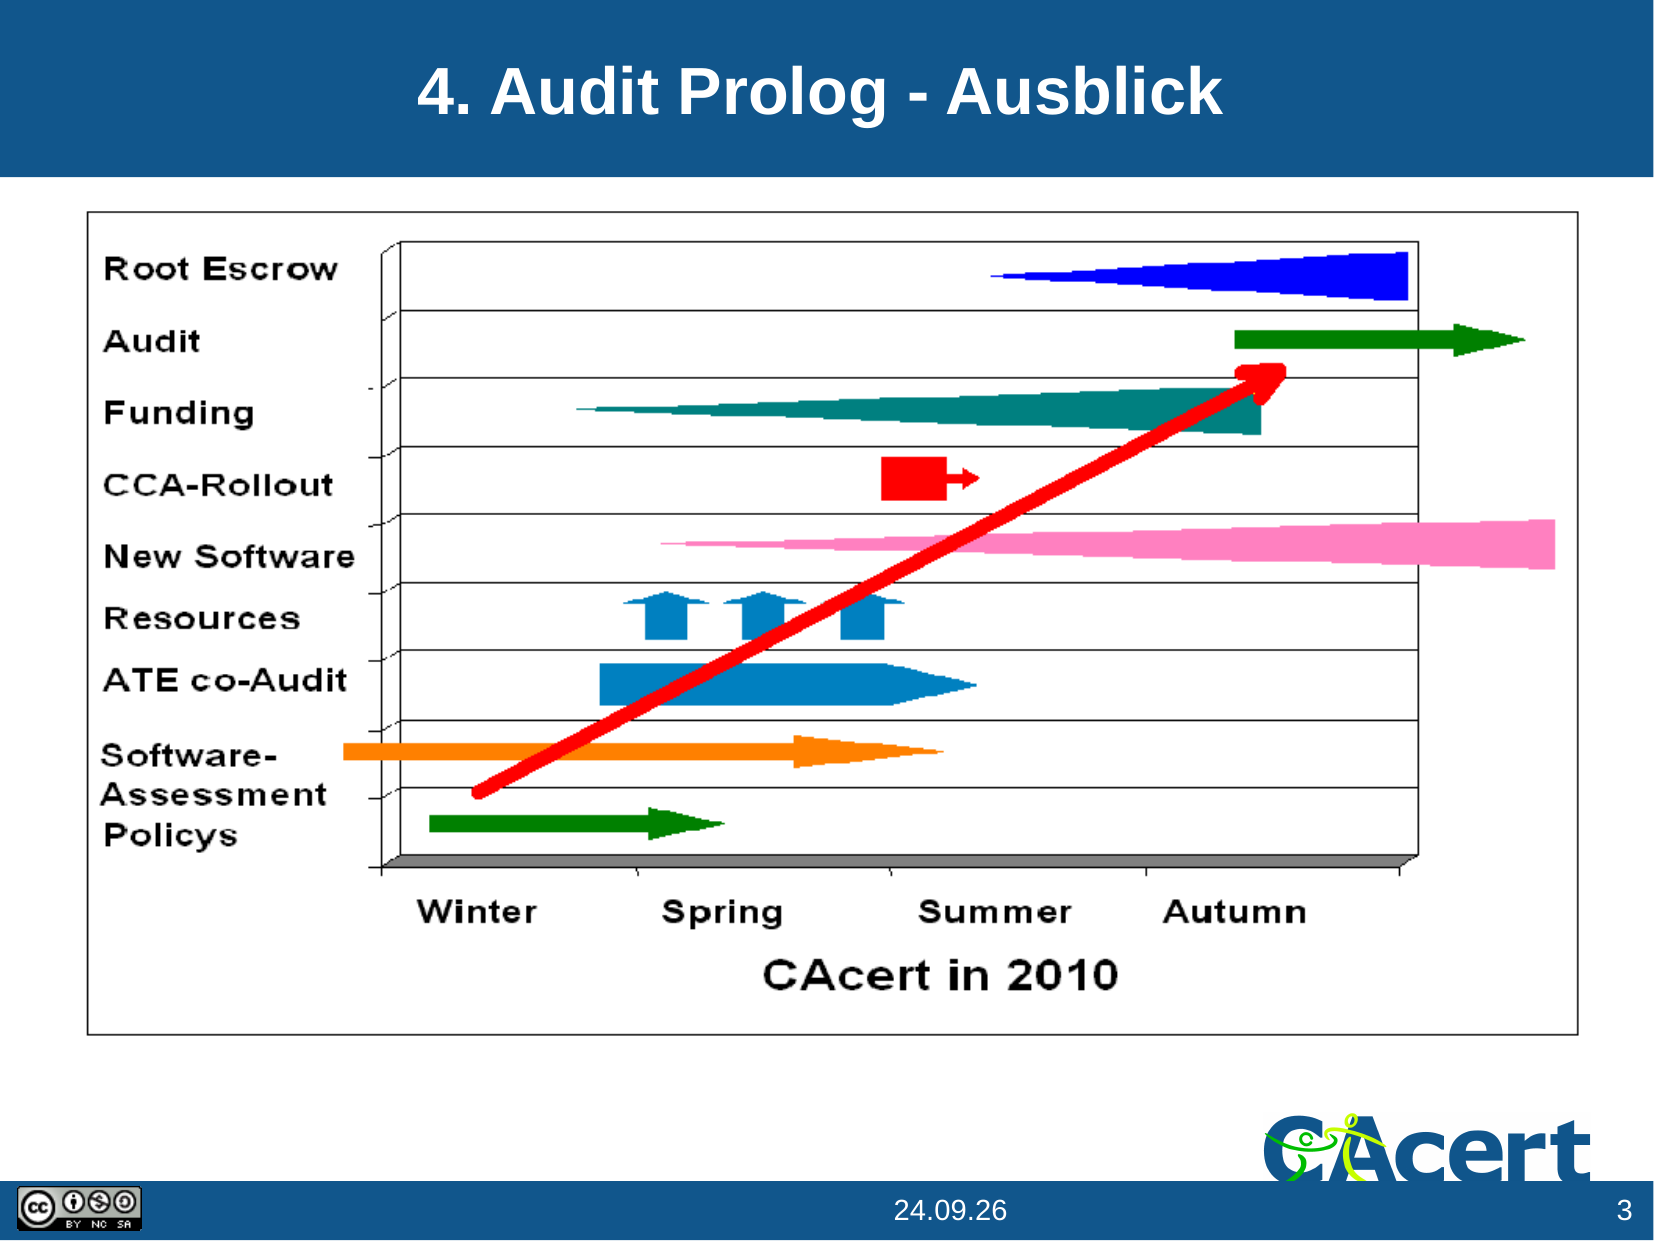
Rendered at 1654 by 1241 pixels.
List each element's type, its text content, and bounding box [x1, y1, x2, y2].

picture [84, 210, 1582, 1040]
picture [1263, 1112, 1591, 1181]
title 4. Audit Prolog - Ausblick [76, 17, 1565, 166]
picture [17, 1186, 142, 1231]
